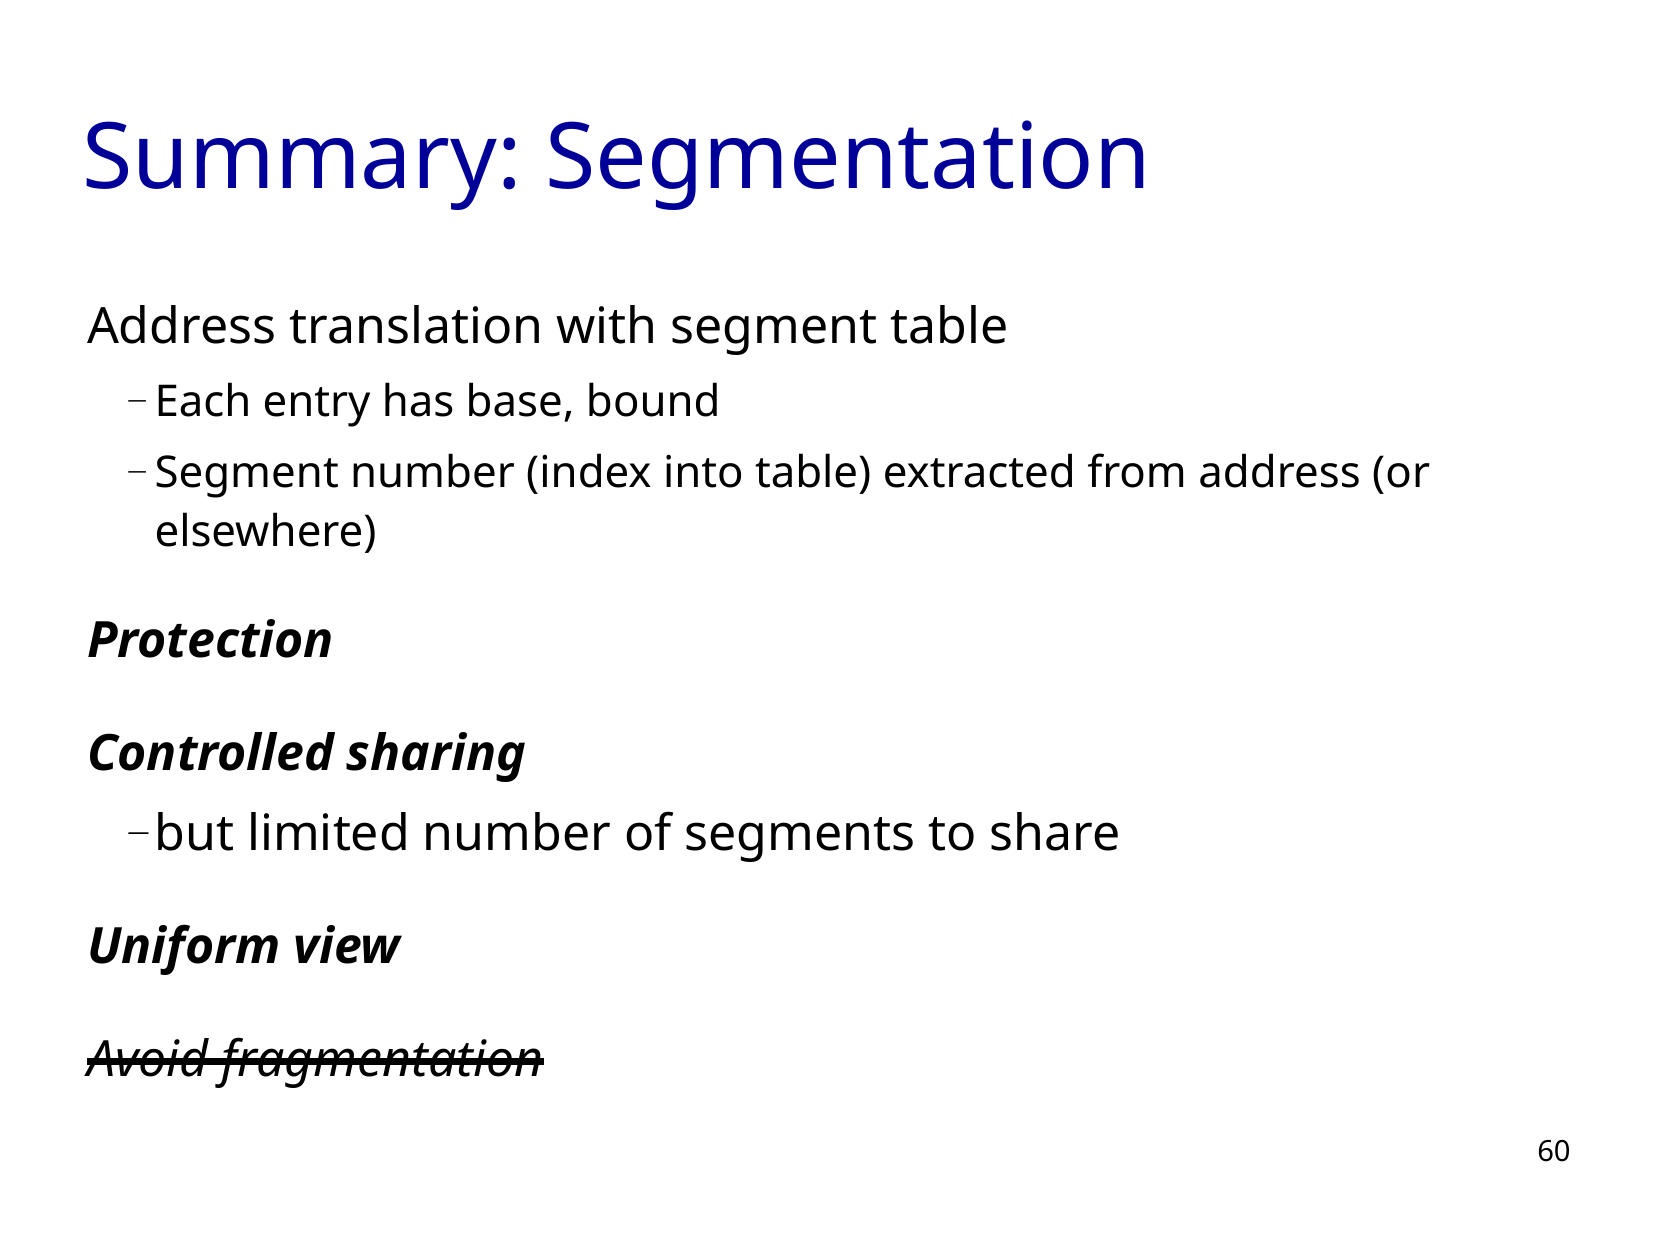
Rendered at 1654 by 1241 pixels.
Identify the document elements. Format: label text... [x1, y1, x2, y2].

title Summary: Segmentation [82, 49, 1571, 257]
list Address translation with segment table Each entry has base, bound Segment number (index into table) extracted from address (or elsewhere) Protection Controlled sharing but limited number of segments to share Uniform view Avoid fragmentation [60, 290, 1571, 1096]
